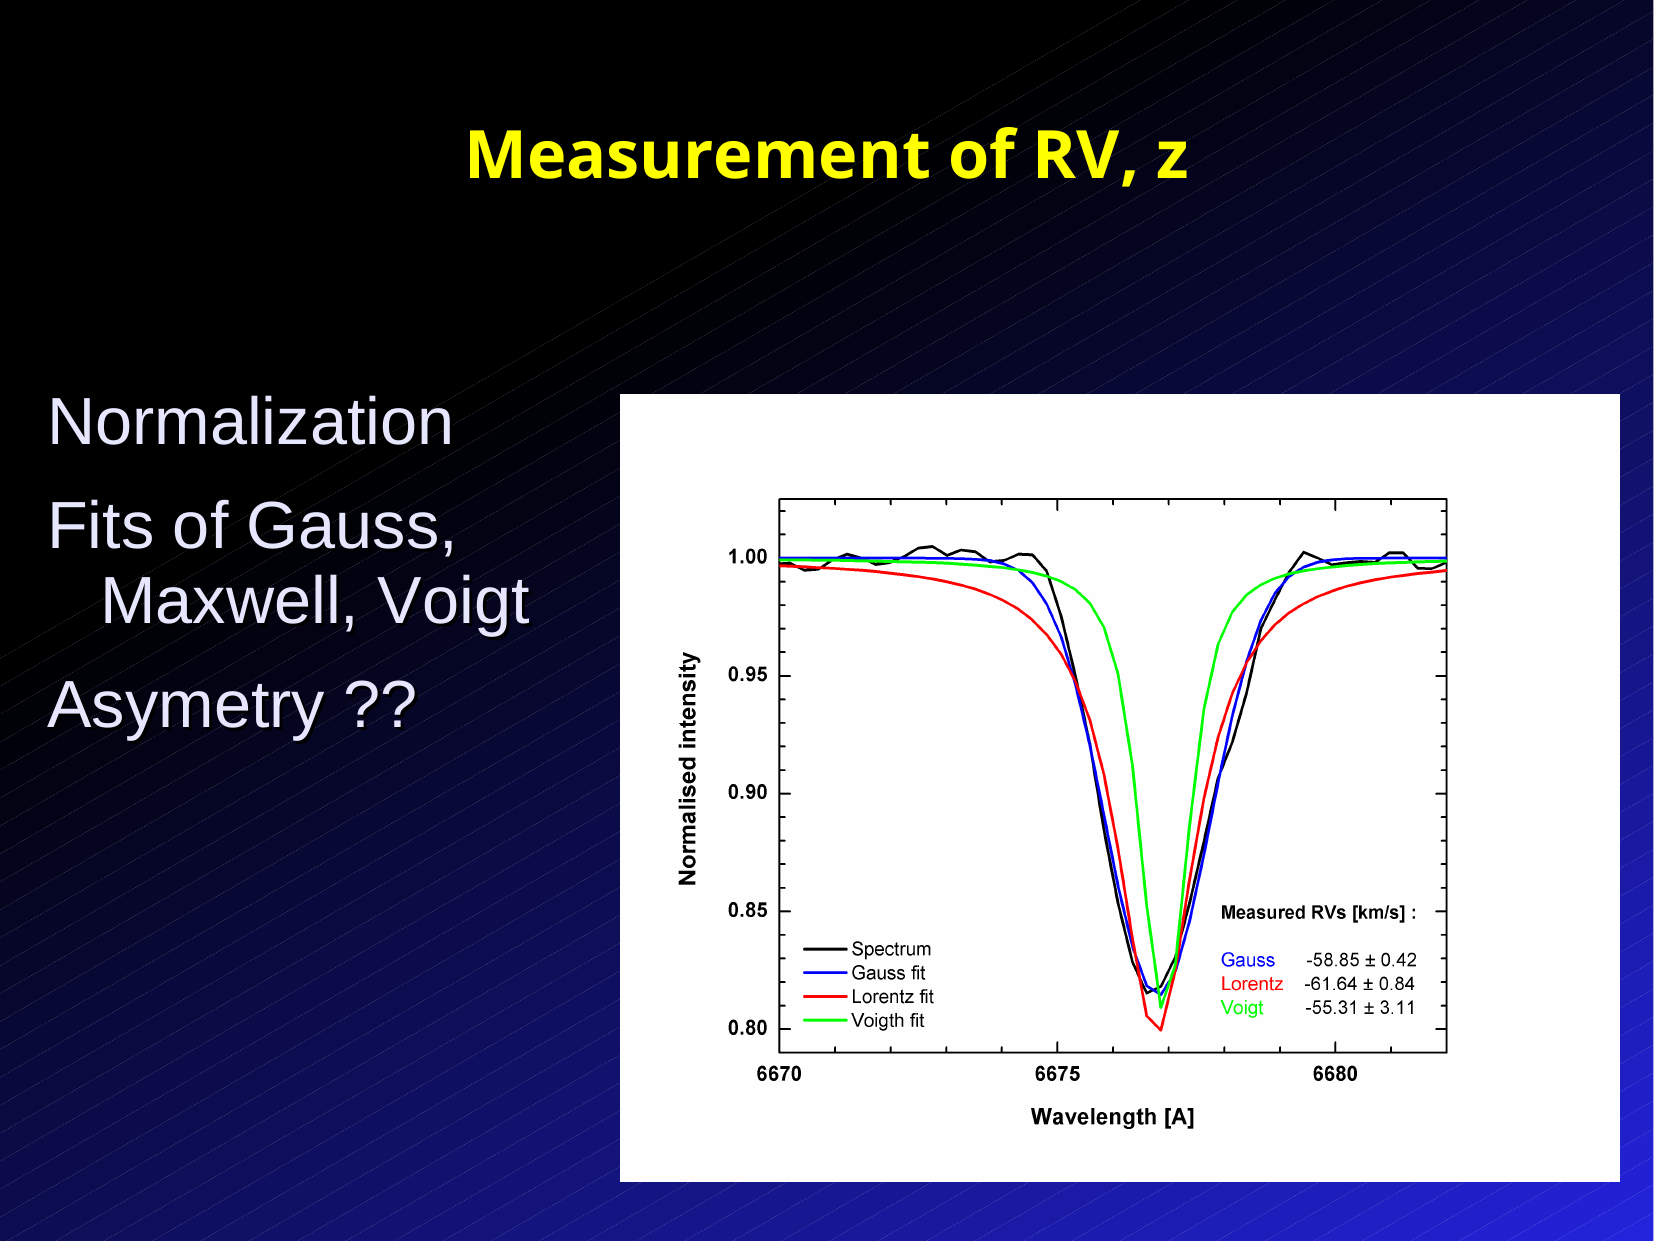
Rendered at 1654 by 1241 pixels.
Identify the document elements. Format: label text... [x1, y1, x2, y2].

picture [620, 394, 1620, 1182]
list Normalization Fits of Gauss, Maxwell, Voigt Asymetry ?? [29, 383, 650, 743]
title Measurement of RV, z [82, 49, 1571, 257]
